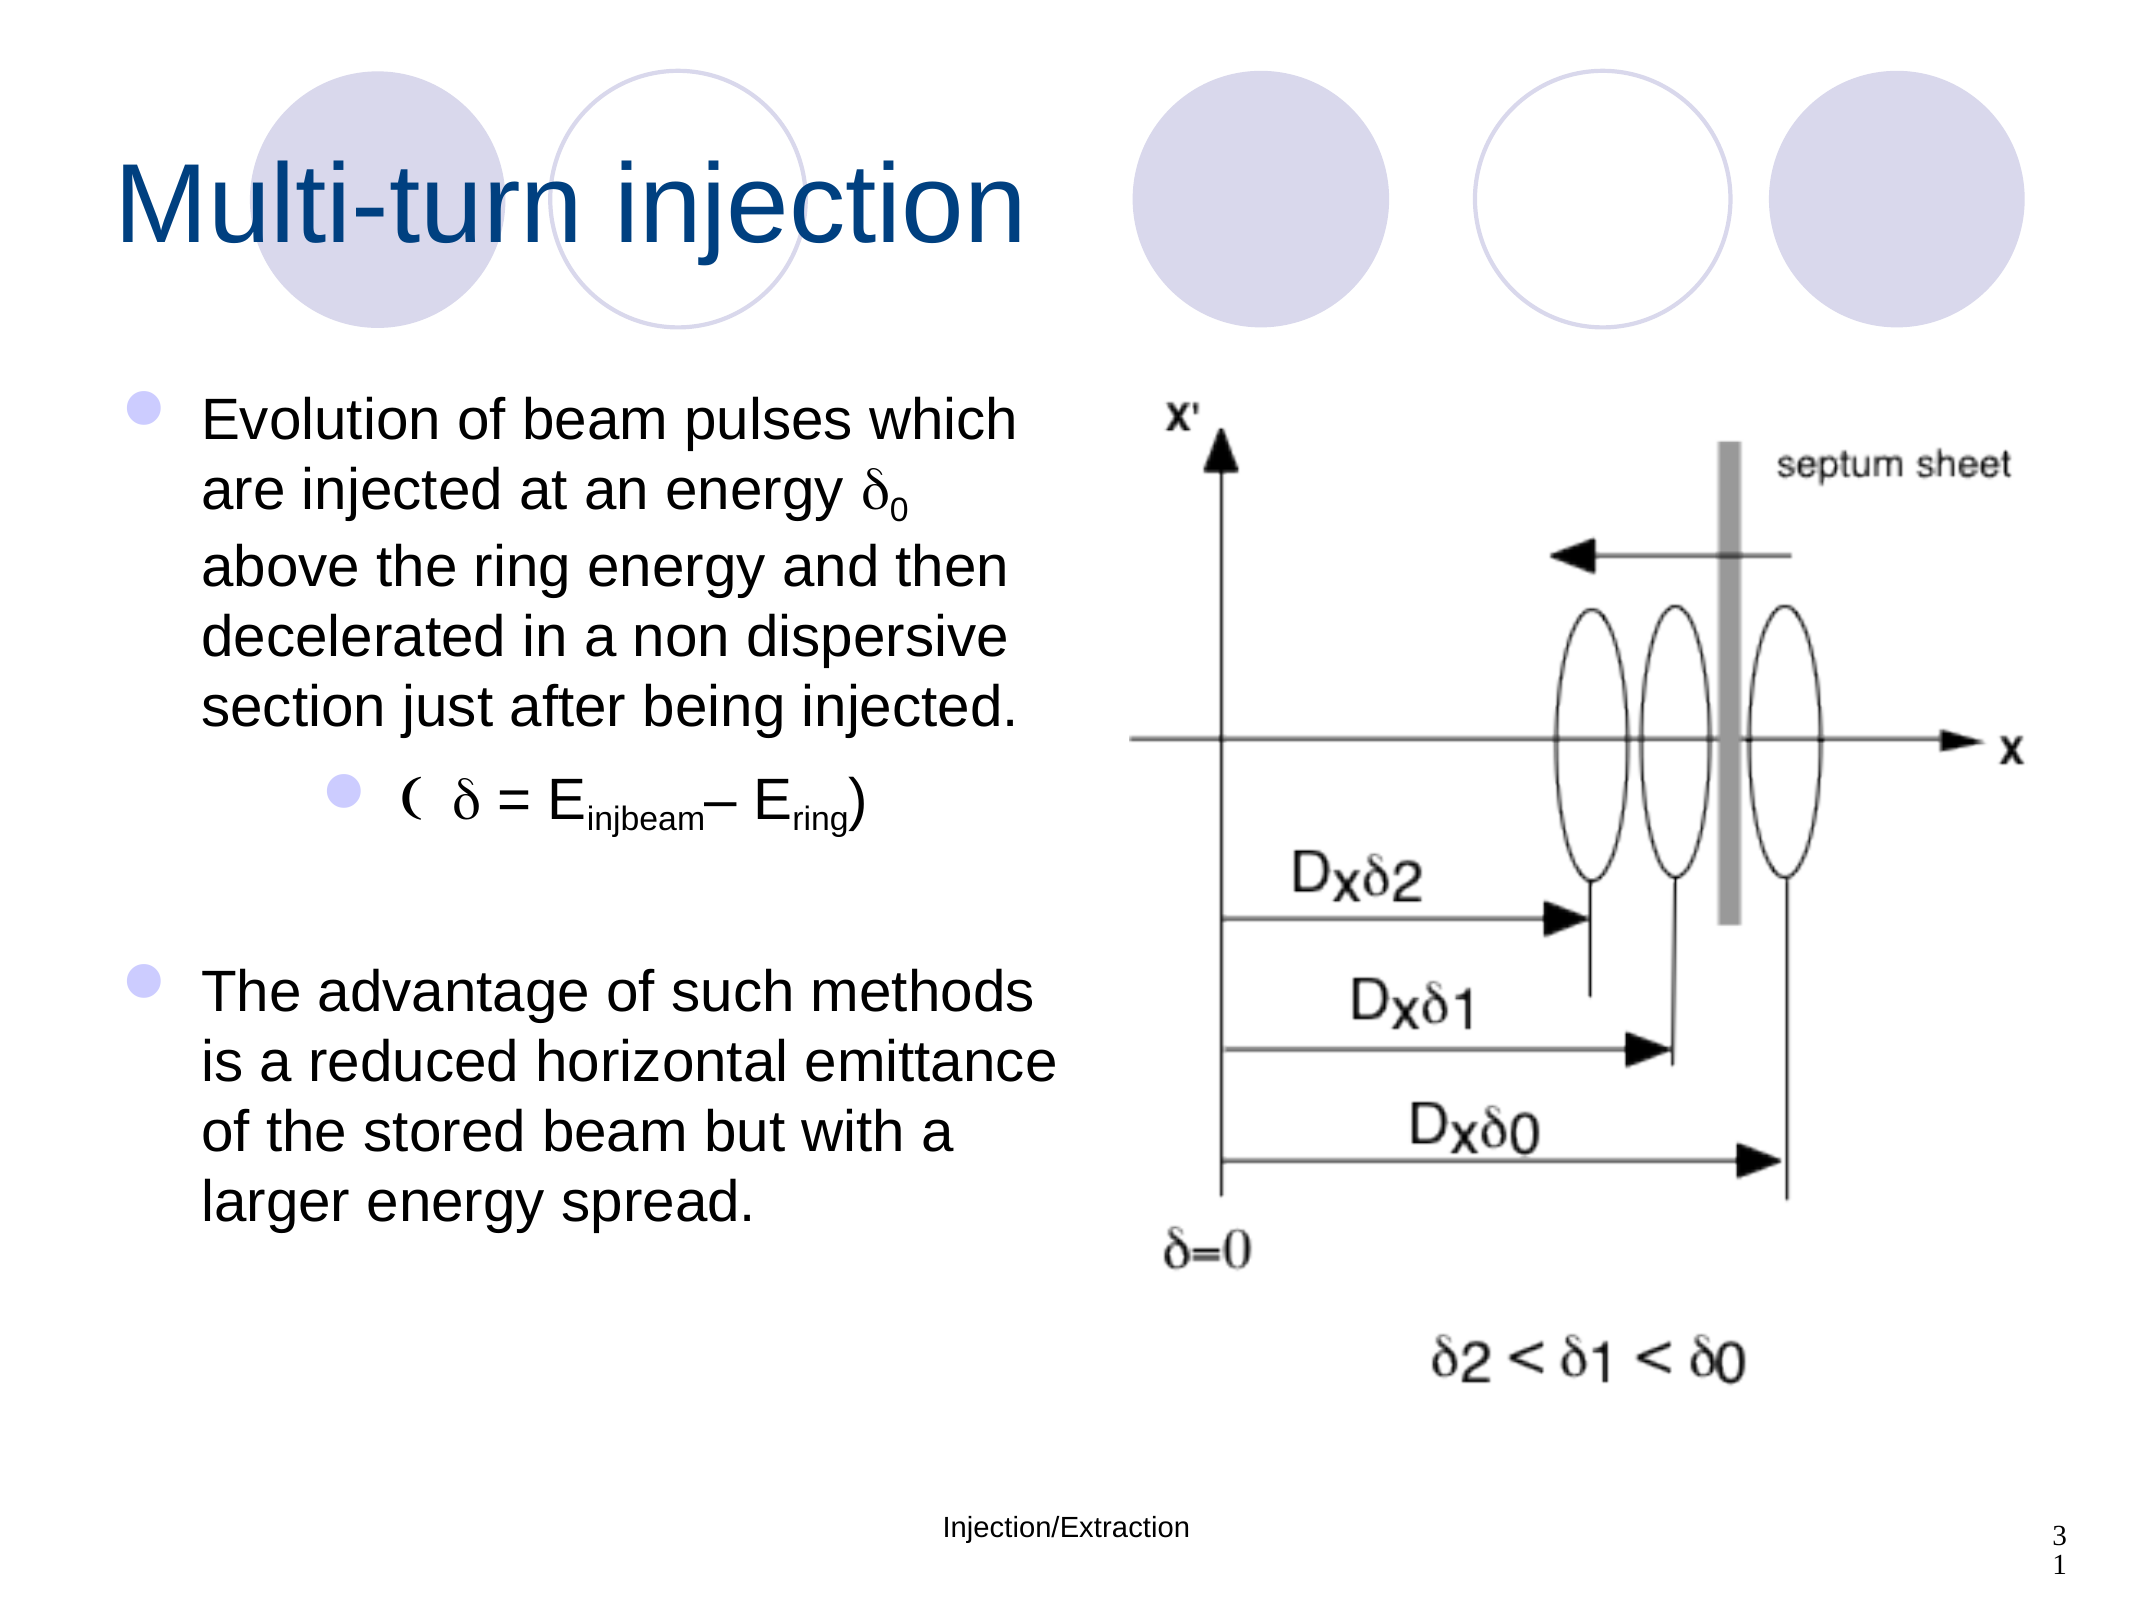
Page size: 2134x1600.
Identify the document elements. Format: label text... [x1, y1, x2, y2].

picture [1129, 393, 2028, 1397]
title Multi-turn injection [106, 21, 2028, 374]
list Evolution of beam pulses which are injected at an energy 0 above the ring energy and then decelerated in a non dispersive section just after being injected.  = Einjbeam– Ering) The advantage of such methods is a reduced horizontal emittance of the stored beam but with a larger energy spread. [106, 372, 1119, 1600]
